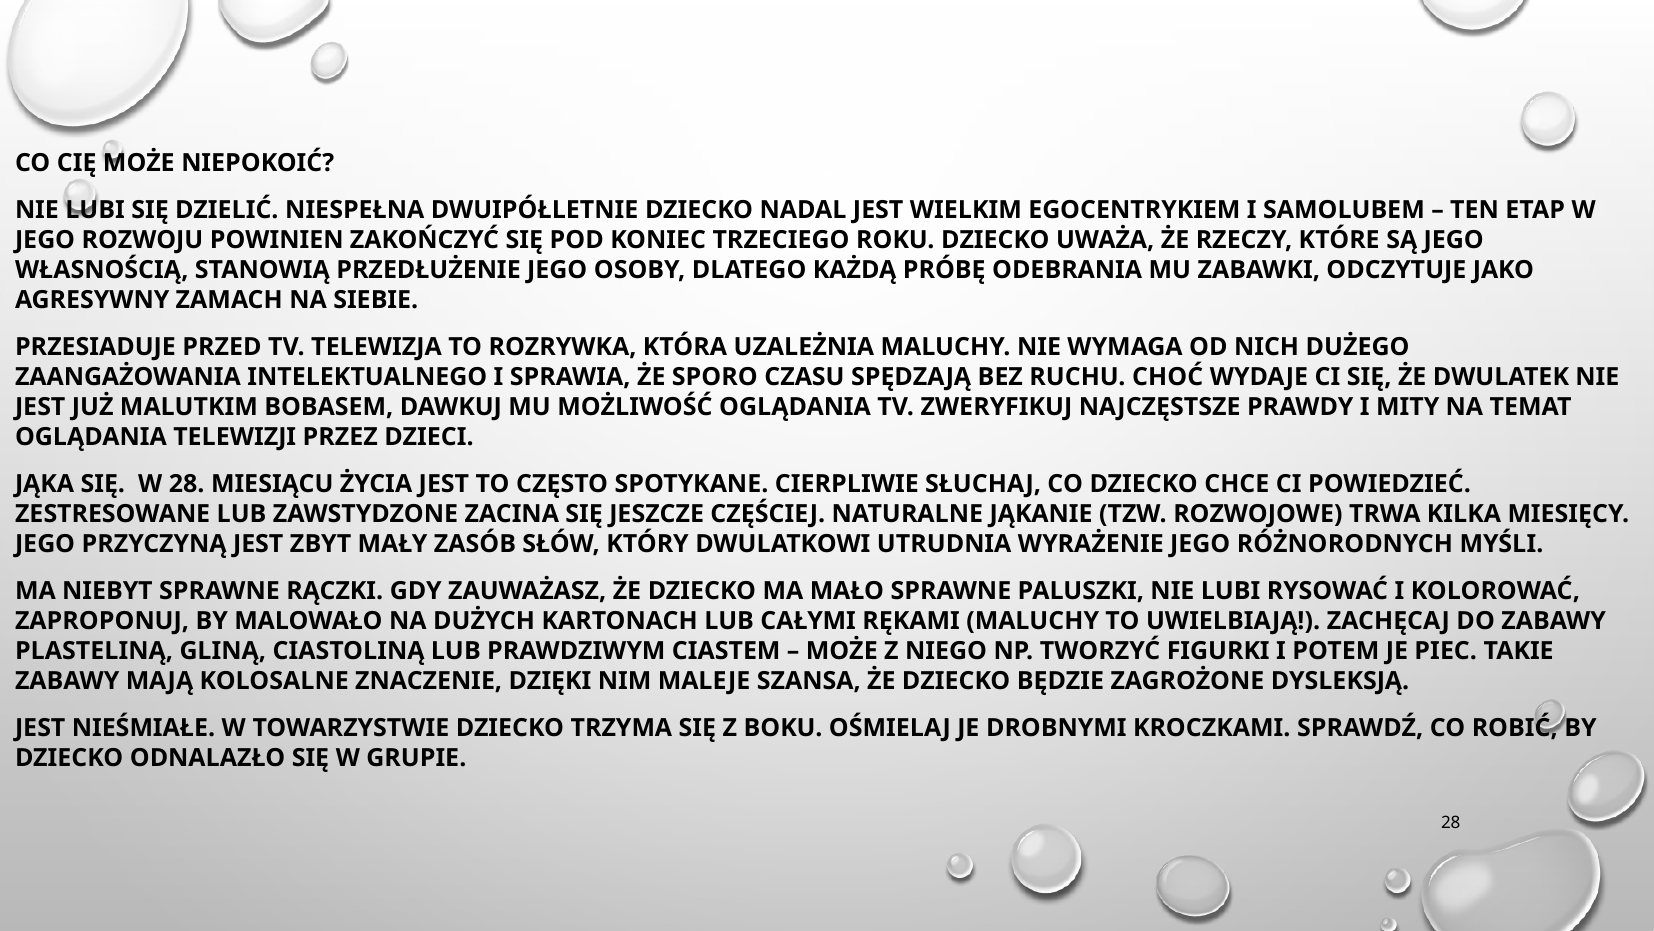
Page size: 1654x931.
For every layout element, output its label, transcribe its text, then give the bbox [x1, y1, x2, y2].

list Co cię może niepokoić? Nie lubi się dzielić. Niespełna dwuipółletnie dziecko nadal jest wielkim egocentrykiem i samolubem – ten etap w jego rozwoju powinien zakończyć się pod koniec trzeciego roku. Dziecko uważa, że rzeczy, które są jego własnością, stanowią przedłużenie jego osoby, dlatego każdą próbę odebrania mu zabawki, odczytuje jako agresywny zamach na siebie. Przesiaduje przed TV. Telewizja to rozrywka, która uzależnia maluchy. Nie wymaga od nich dużego zaangażowania intelektualnego i sprawia, że sporo czasu spędzają bez ruchu. Choć wydaje ci się, że dwulatek nie jest już malutkim bobasem, dawkuj mu możliwość oglądania TV. Zweryfikuj najczęstsze prawdy i mity na temat oglądania telewizji przez dzieci. Jąka się. W 28. miesiącu życia jest to często spotykane. Cierpliwie słuchaj, co dziecko chce ci powiedzieć. Zestresowane lub zawstydzone zacina się jeszcze częściej. Naturalne jąkanie (tzw. rozwojowe) trwa kilka miesięcy. Jego przyczyną jest zbyt mały zasób słów, który dwulatkowi utrudnia wyrażenie jego różnorodnych myśli. Ma niebyt sprawne rączki. Gdy zauważasz, że dziecko ma mało sprawne paluszki, nie lubi rysować i kolorować, zaproponuj, by malowało na dużych kartonach lub całymi rękami (maluchy to uwielbiają!). Zachęcaj do zabawy plasteliną, gliną, ciastoliną lub prawdziwym ciastem – może z niego np. tworzyć figurki i potem je piec. Takie zabawy mają kolosalne znaczenie, dzięki nim maleje szansa, że dziecko będzie zagrożone dysleksją. Jest nieśmiałe. W towarzystwie dziecko trzyma się z boku. Ośmielaj je drobnymi kroczkami. Sprawdź, co robić, by dziecko odnalazło się w grupie. [0, 139, 1654, 902]
